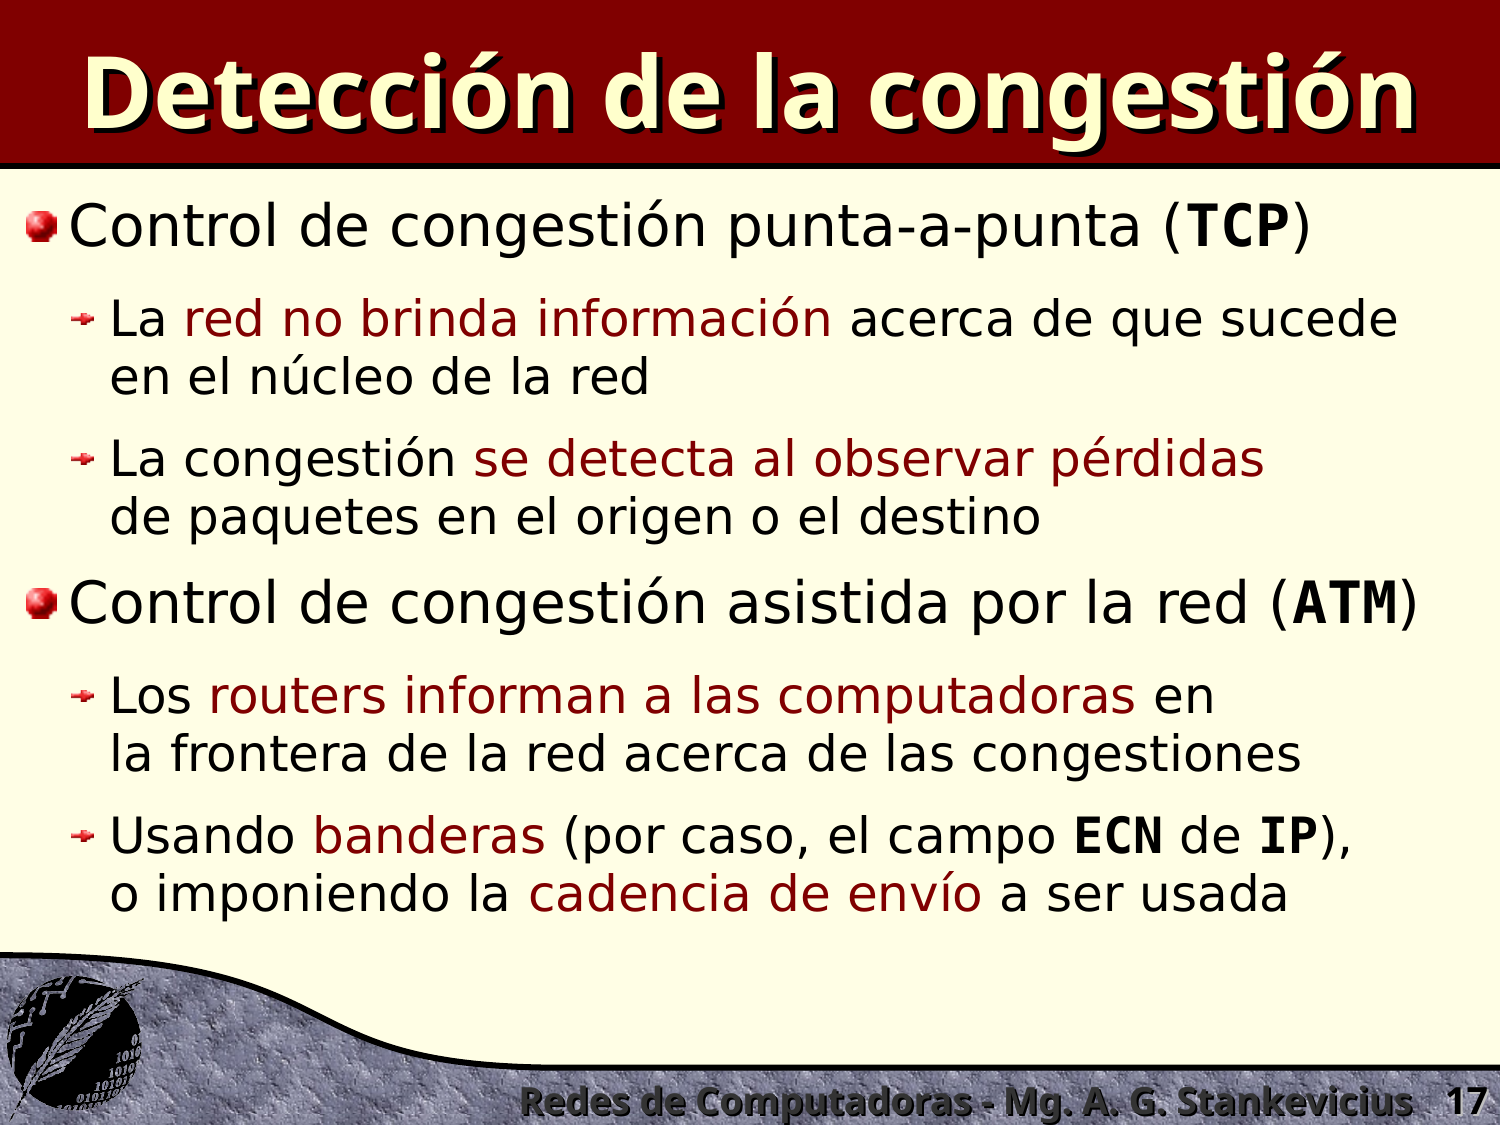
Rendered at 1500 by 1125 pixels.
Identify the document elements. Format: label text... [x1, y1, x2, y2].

title Detección de la congestión [15, 5, 1485, 160]
picture [1047, 1100, 1054, 1110]
picture [0, 959, 1500, 1125]
list Control de congestión punta-a-punta (TCP) La red no brinda información acerca de que sucede en el núcleo de la red La congestión se detecta al observar pérdidas de paquetes en el origen o el destino Control de congestión asistida por la red (ATM) Los routers informan a las computadoras en la frontera de la red acerca de las congestiones Usando banderas (por caso, el campo ECN de IP), o imponiendo la cadencia de envío a ser usada [11, 192, 1486, 924]
picture [790, 1100, 795, 1110]
